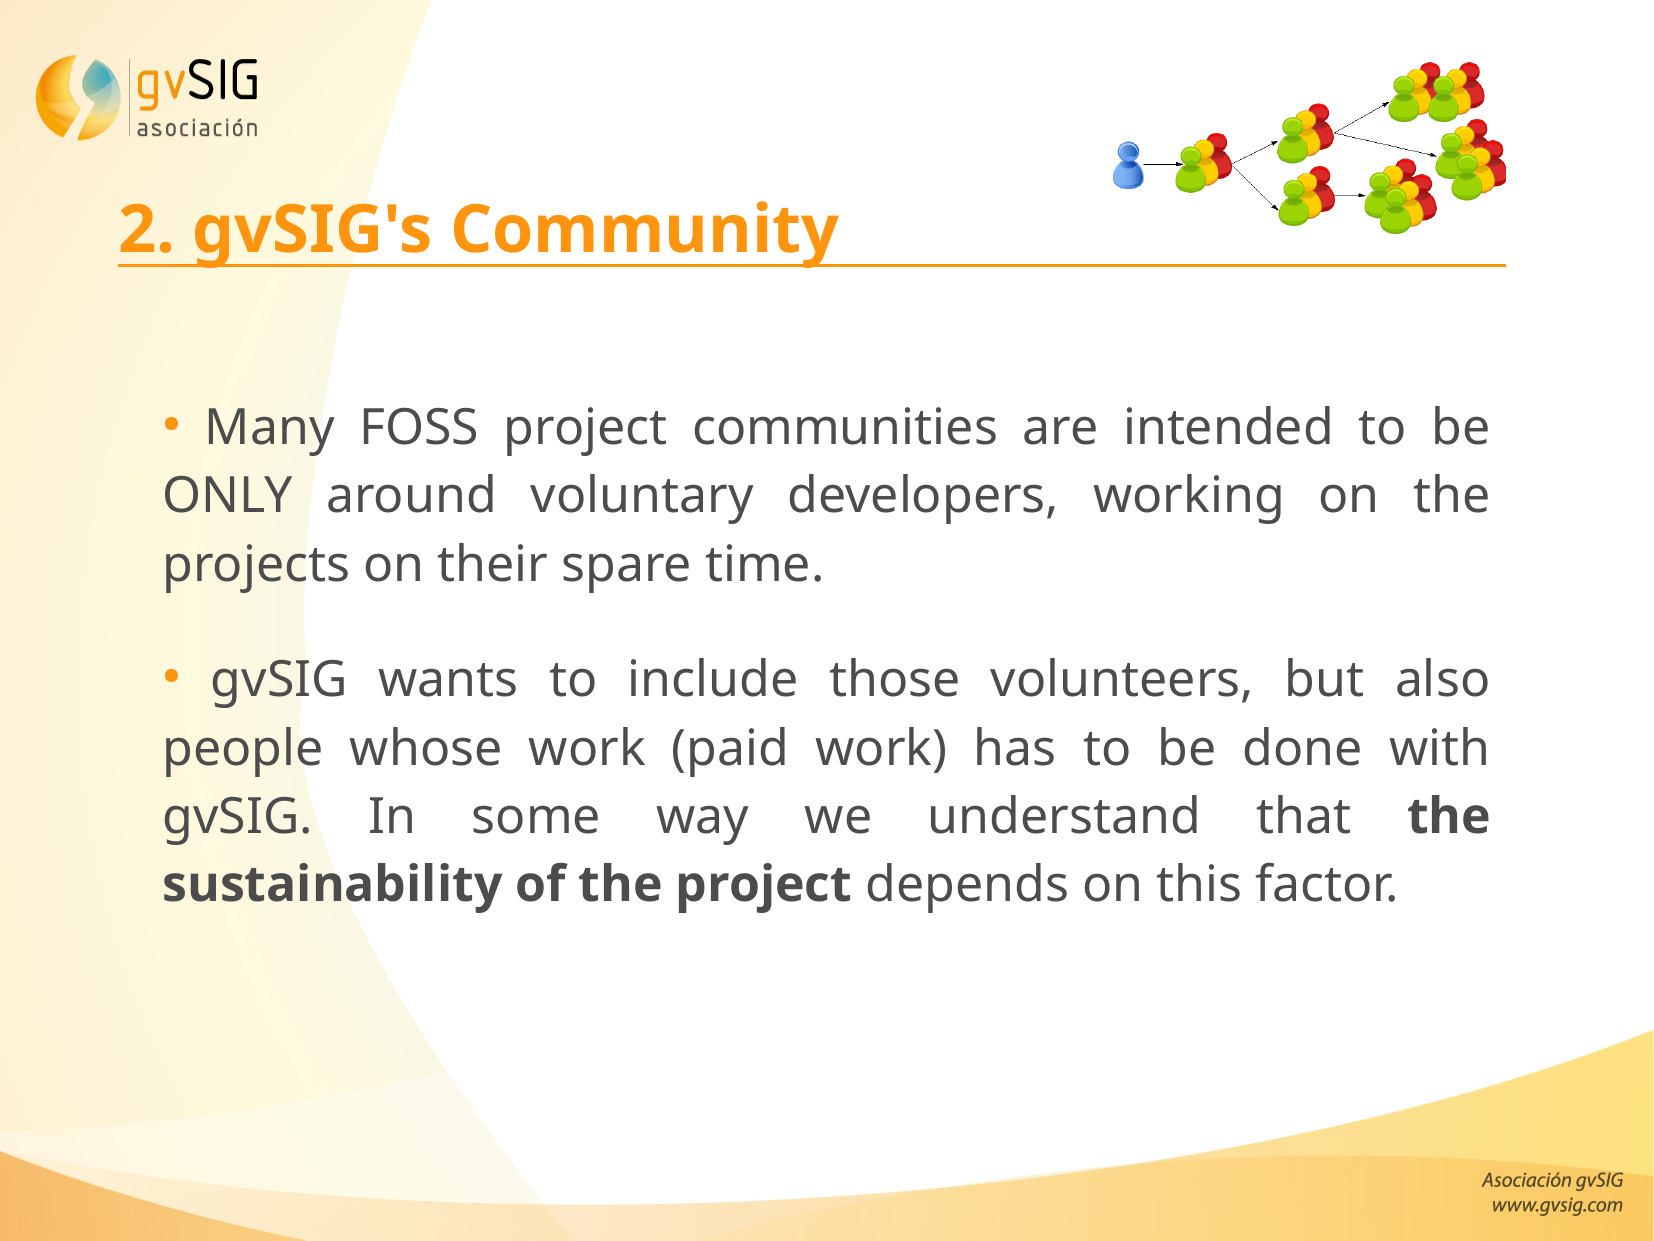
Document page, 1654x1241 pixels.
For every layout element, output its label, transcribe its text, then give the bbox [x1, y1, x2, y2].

text_box Many FOSS project communities are intended to be ONLY around voluntary developers, working on the projects on their spare time. gvSIG wants to include those volunteers, but also people whose work (paid work) has to be done with gvSIG. In some way we understand that the sustainability of the project depends on this factor. [147, 383, 1506, 912]
picture [0, 0, 1654, 1241]
title 2. gvSIG's Community [118, 177, 1607, 276]
